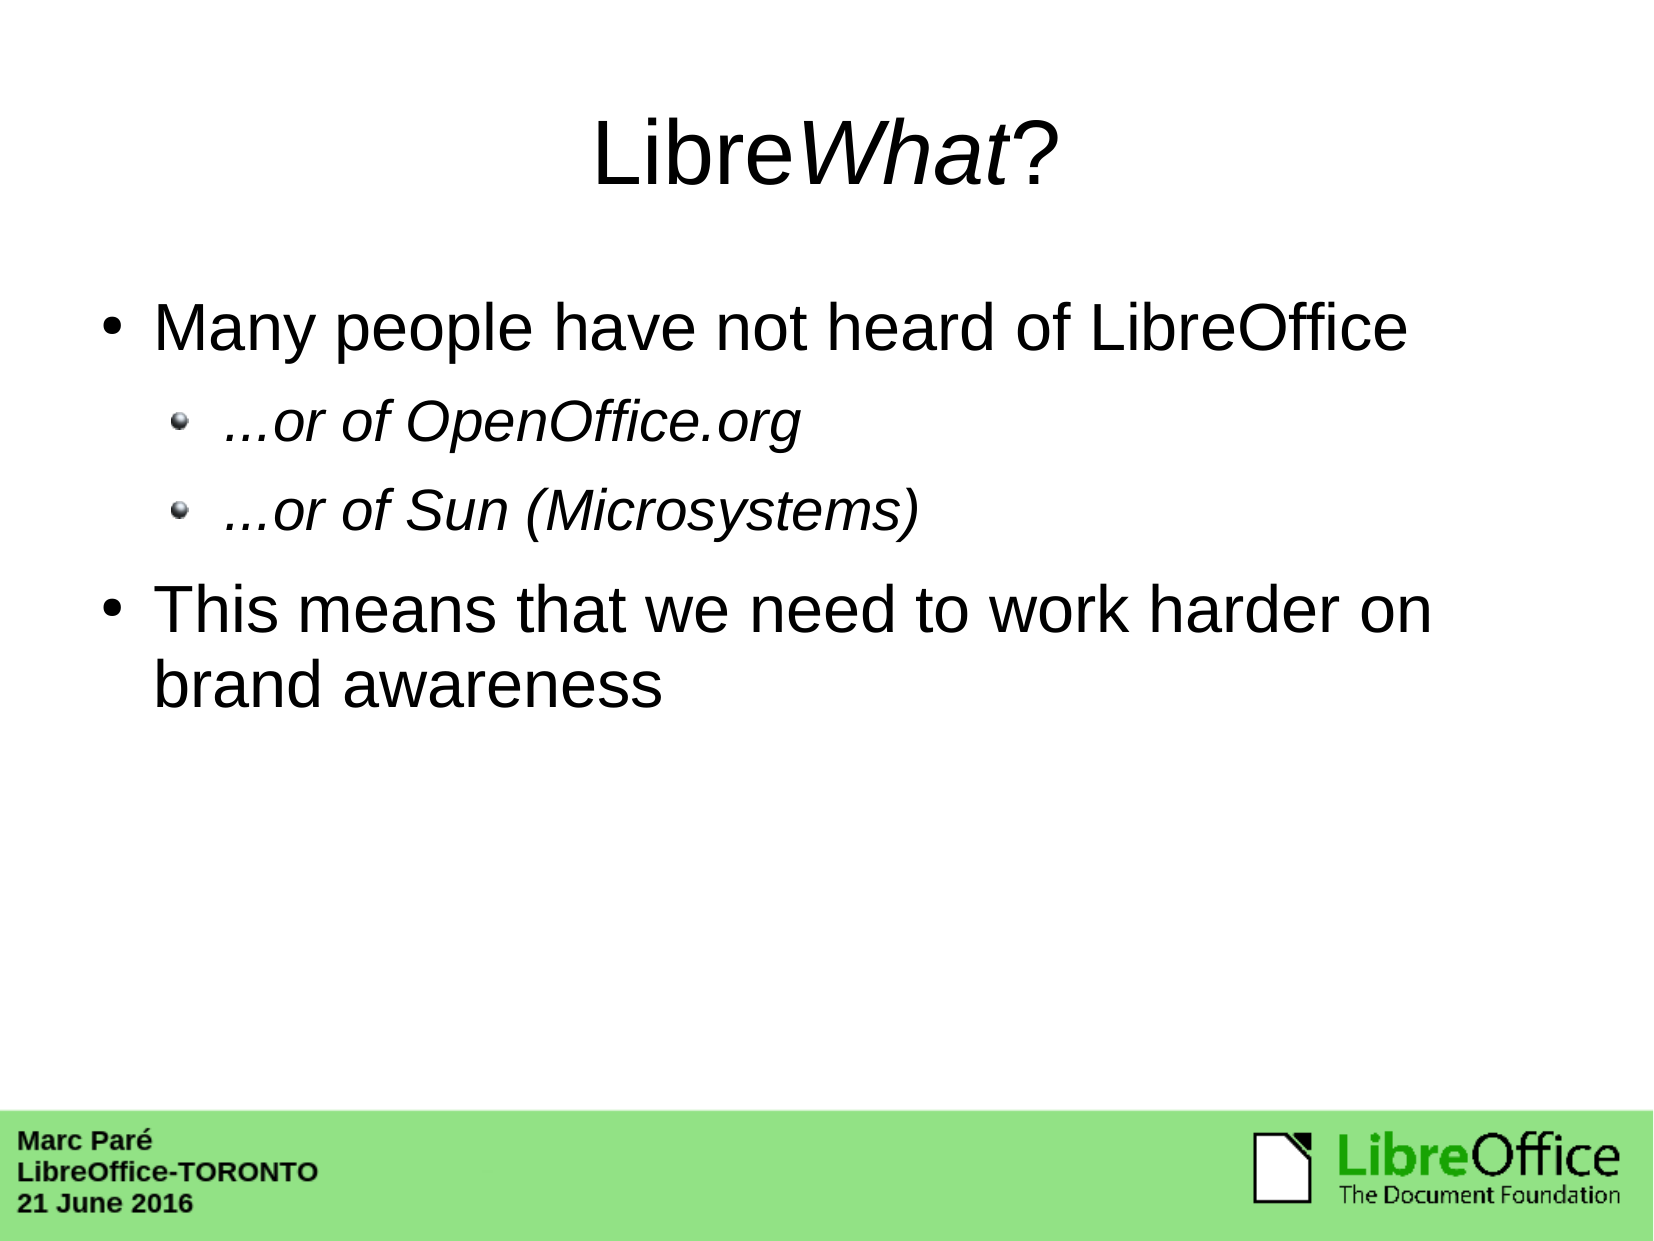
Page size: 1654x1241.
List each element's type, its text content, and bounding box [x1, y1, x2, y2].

title LibreWhat? [82, 49, 1571, 257]
list Many people have not heard of LibreOffice ...or of OpenOffice.org ...or of Sun (Microsystems) This means that we need to work harder on brand awareness [82, 290, 1571, 1010]
picture [0, 0, 1654, 1241]
